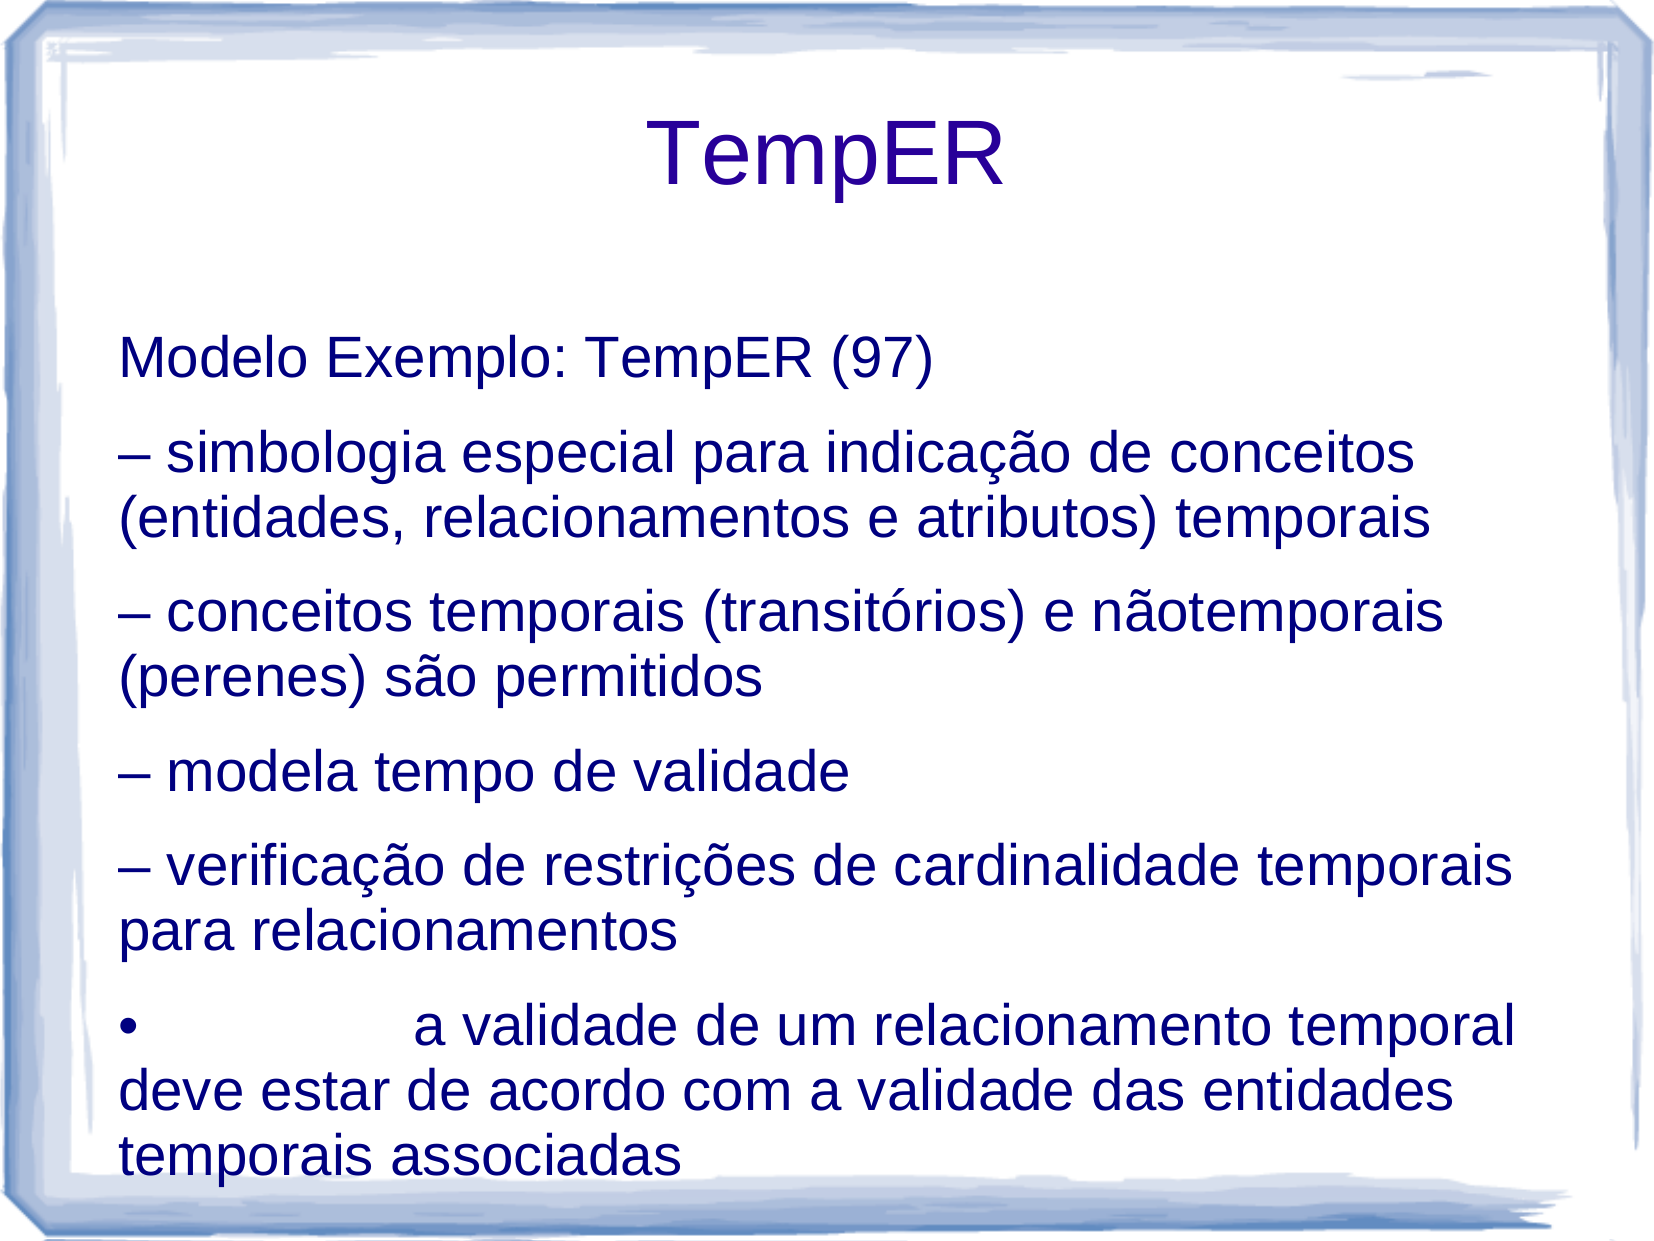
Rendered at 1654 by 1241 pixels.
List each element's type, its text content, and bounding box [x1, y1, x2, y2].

list Modelo Exemplo: TempER (97) – simbologia especial para indicação de conceitos (entidades, relacionamentos e atributos) temporais – conceitos temporais (transitórios) e nãotemporais (perenes) são permitidos – modela tempo de validade – verificação de restrições de cardinalidade temporais para relacionamentos • a validade de um relacionamento temporal deve estar de acordo com a validade das entidades temporais associadas [118, 324, 1571, 1186]
picture [0, 0, 1654, 1241]
title TempER [82, 49, 1571, 257]
